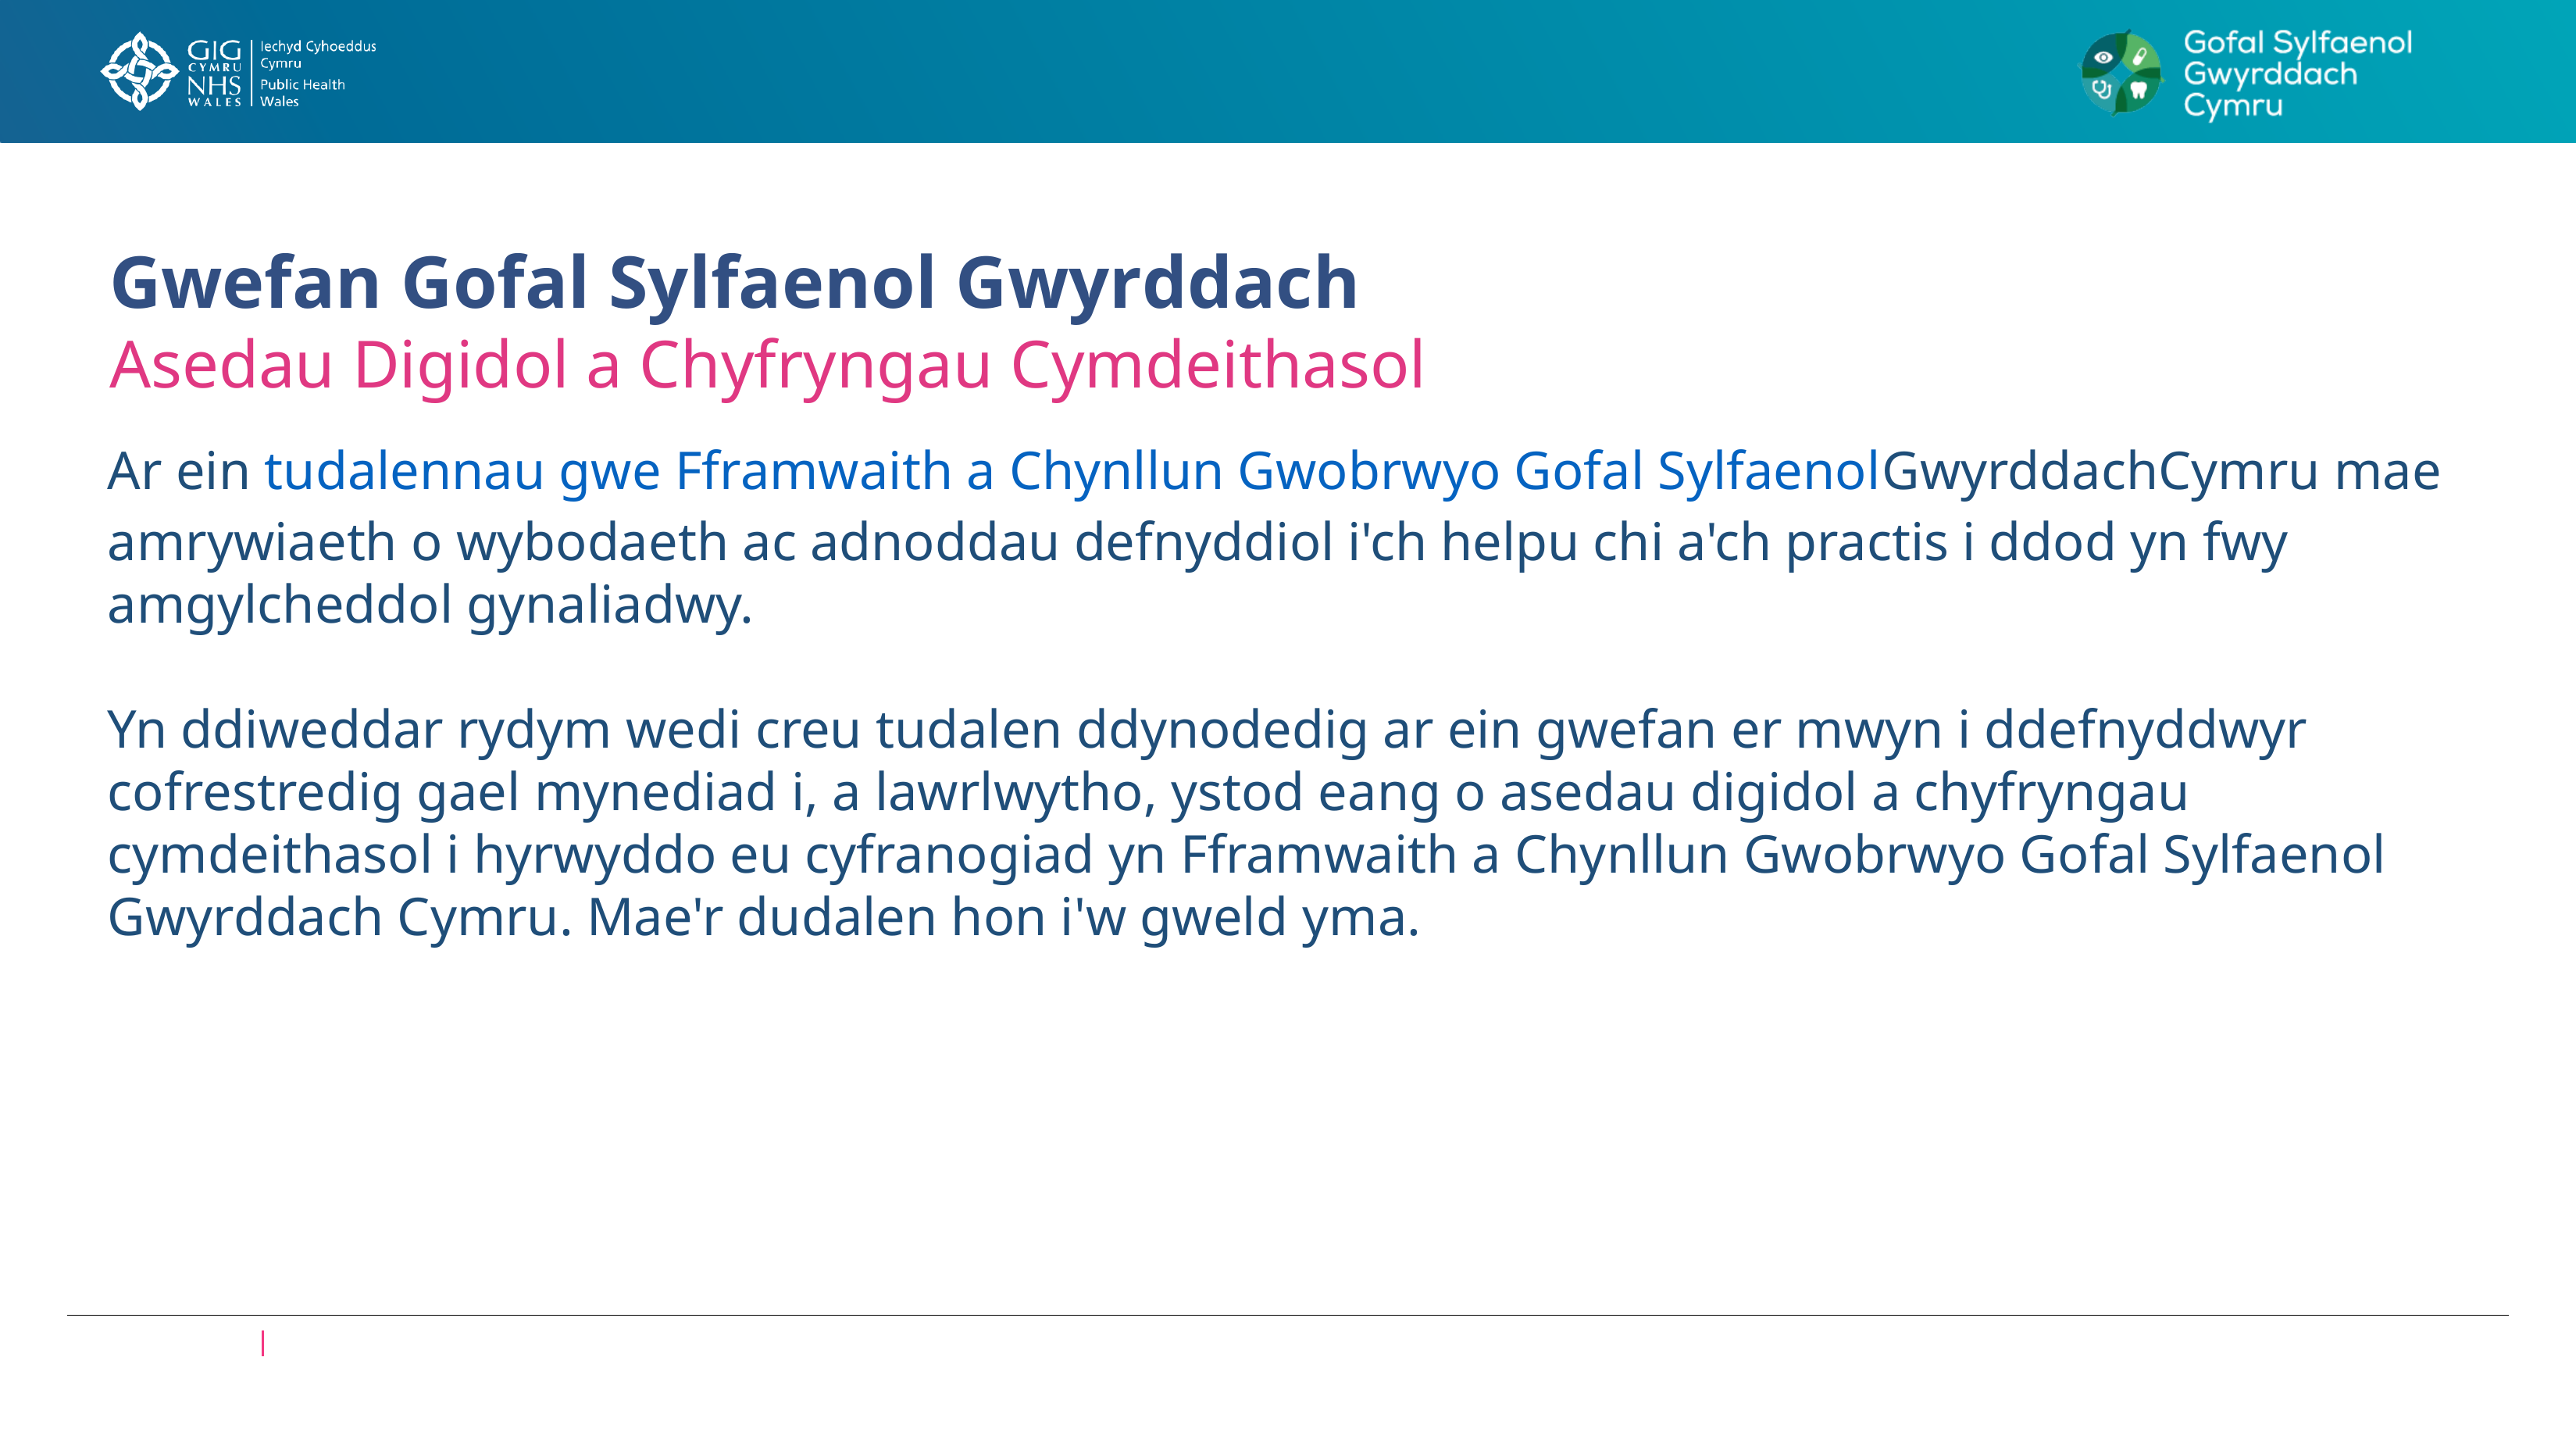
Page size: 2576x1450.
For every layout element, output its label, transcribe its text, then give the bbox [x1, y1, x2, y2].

picture [2028, 0, 2461, 167]
text_box Ar ein tudalennau gwe Fframwaith a Chynllun Gwobrwyo Gofal Sylfaenol Gwyrddach Cymru mae amrywiaeth o wybodaeth ac adnoddau defnyddiol i'ch helpu chi a'ch practis i ddod yn fwy amgylcheddol gynaliadwy. Yn ddiweddar rydym wedi creu tudalen ddynodedig ar ein gwefan er mwyn i ddefnyddwyr cofrestredig gael mynediad i, a lawrlwytho, ystod eang o asedau digidol a chyfryngau cymdeithasol i hyrwyddo eu cyfranogiad yn Fframwaith a Chynllun Gwobrwyo Gofal Sylfaenol Gwyrddach Cymru. Mae'r dudalen hon i'w gweld yma. [107, 435, 2461, 989]
text_box Gwefan Gofal Sylfaenol Gwyrddach Asedau Digidol a Chyfryngau Cymdeithasol [107, 234, 2244, 402]
